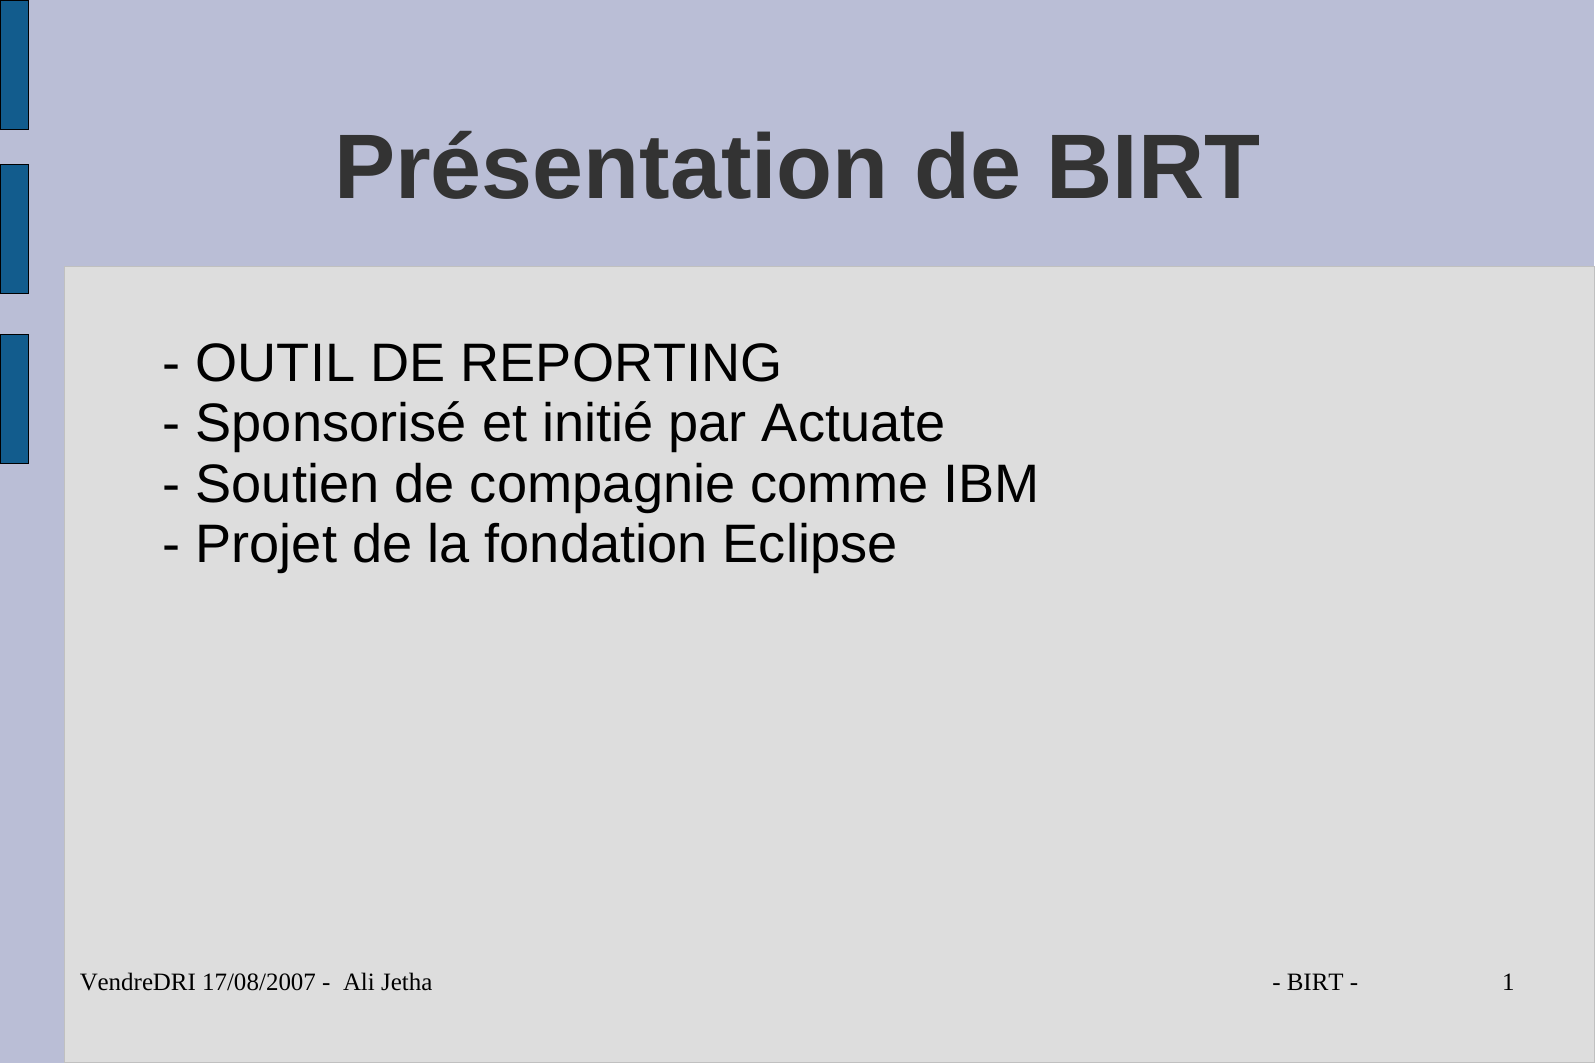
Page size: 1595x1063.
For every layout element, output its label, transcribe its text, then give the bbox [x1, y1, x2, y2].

title Présentation de BIRT [117, 78, 1479, 256]
text_box - OUTIL DE REPORTING - Sponsorisé et initié par Actuate - Soutien de compagnie comme IBM - Projet de la fondation Eclipse [147, 324, 1418, 643]
text_box [147, 354, 945, 425]
